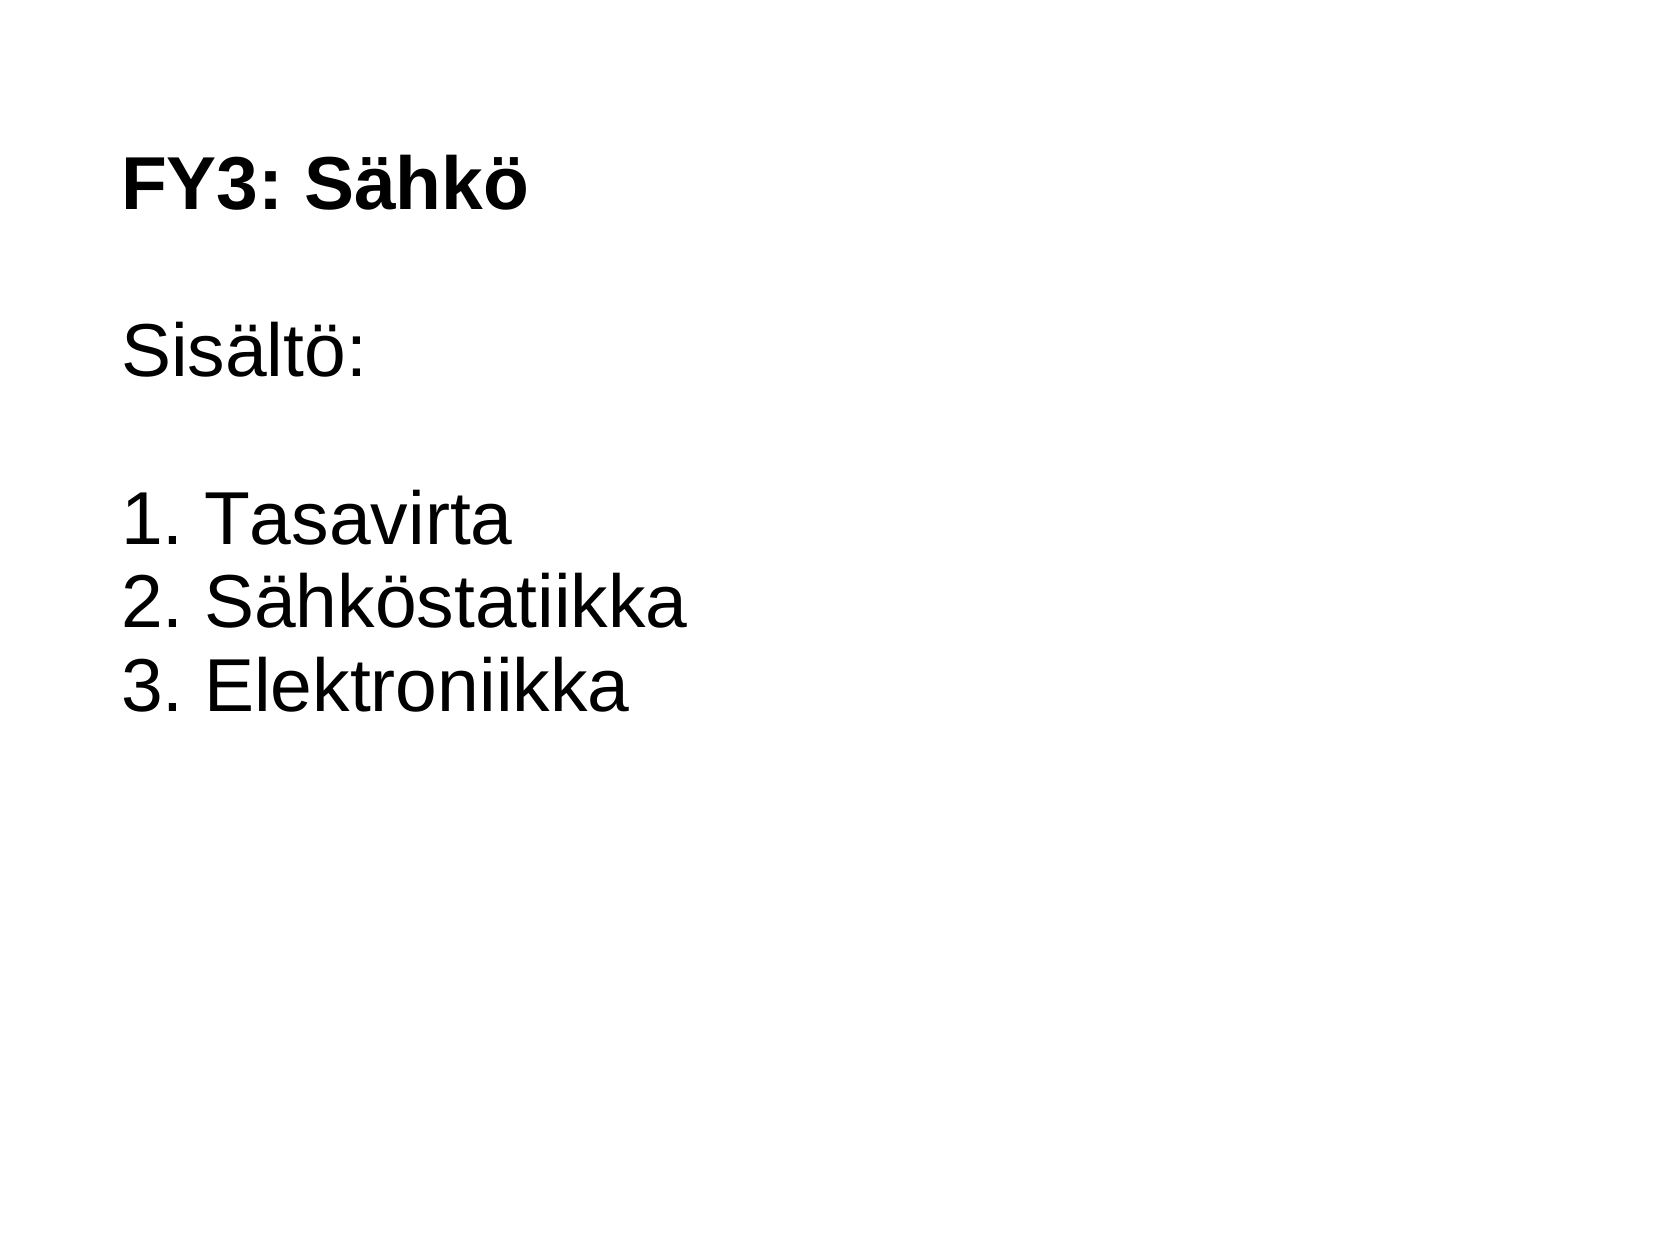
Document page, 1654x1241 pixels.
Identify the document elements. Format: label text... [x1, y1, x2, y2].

text_box FY3: Sähkö Sisältö: 1. Tasavirta 2. Sähköstatiikka 3. Elektroniikka [106, 129, 1359, 884]
